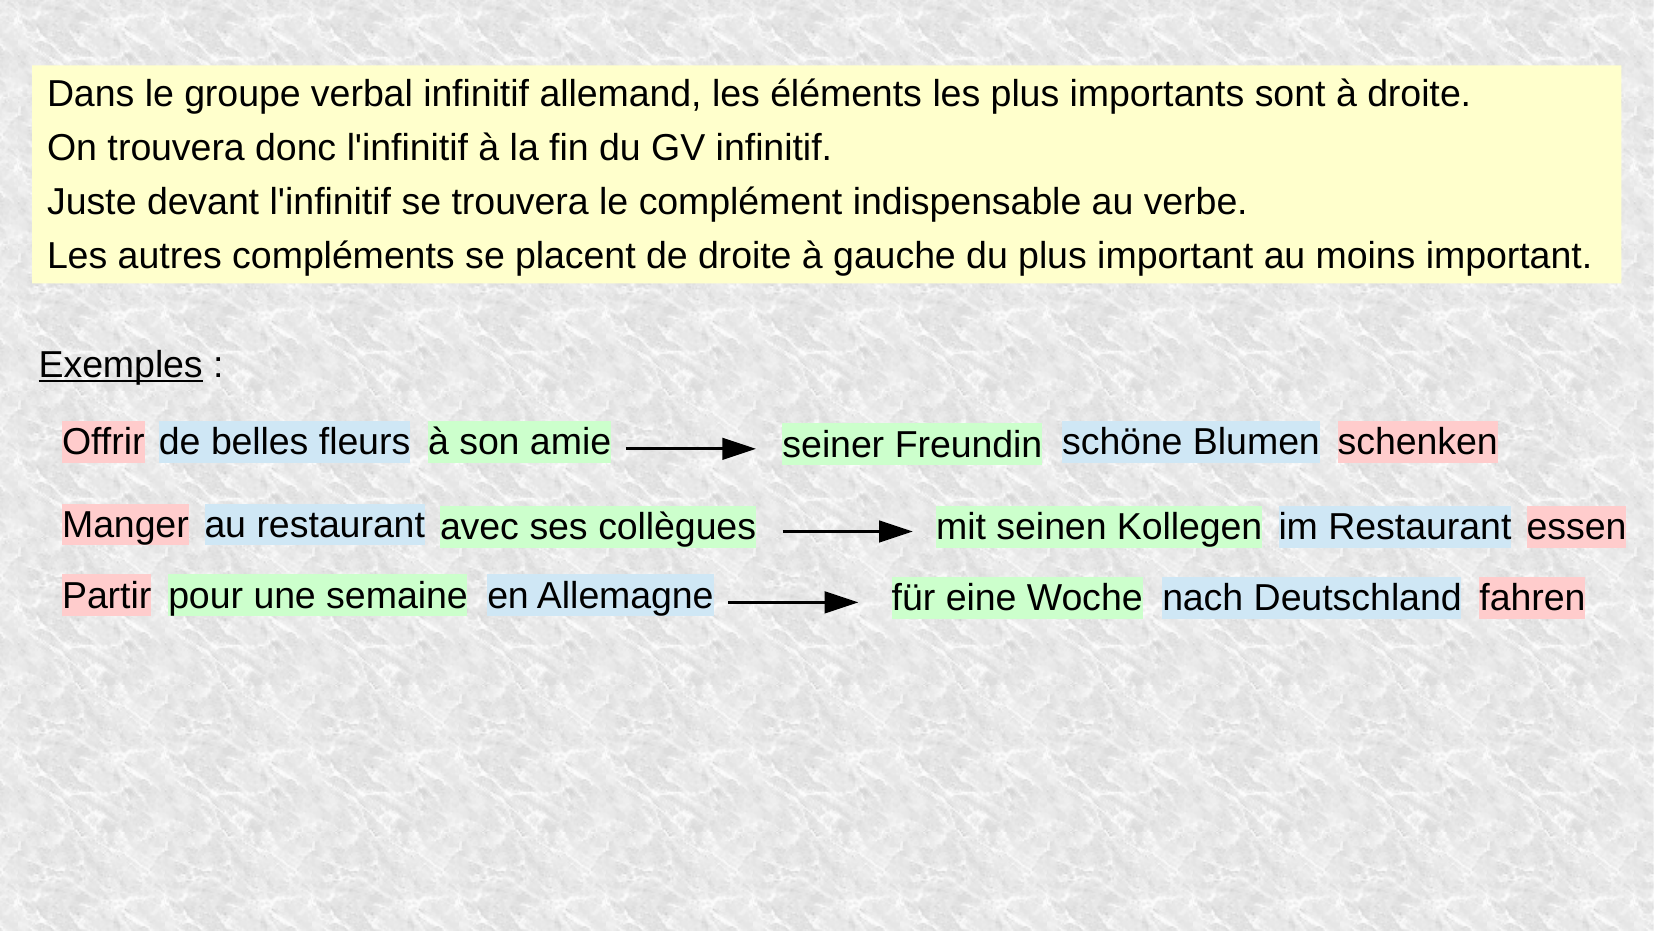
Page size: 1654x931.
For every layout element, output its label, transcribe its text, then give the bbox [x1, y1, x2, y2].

text_box Manger [47, 496, 189, 553]
text_box en Allemagne [472, 566, 729, 624]
text_box mit seinen Kollegen [921, 498, 1263, 556]
text_box essen [1511, 498, 1642, 556]
text_box schöne Blumen [1047, 413, 1322, 471]
text_box Dans le groupe verbal infinitif allemand, les éléments les plus importants sont à droite. On trouvera donc l'infinitif à la fin du GV infinitif. Juste devant l'infinitif se trouvera le complément indispensable au verbe. Les autres compléments se placent de droite à gauche du plus important au moins important. [32, 65, 1622, 284]
picture [0, 0, 1654, 931]
text_box für eine Woche [876, 569, 1147, 626]
text_box schenken [1322, 413, 1513, 471]
text_box fahren [1464, 569, 1601, 626]
text_box de belles fleurs [144, 413, 413, 471]
text_box Offrir [47, 413, 144, 471]
text_box nach Deutschland [1147, 569, 1464, 626]
text_box au restaurant [189, 496, 440, 553]
text_box im Restaurant [1263, 498, 1511, 556]
text_box avec ses collègues [425, 498, 771, 556]
text_box Partir [47, 566, 153, 624]
text_box Exemples : [23, 336, 239, 394]
text_box à son amie [413, 413, 626, 471]
text_box seiner Freundin [767, 415, 1058, 473]
text_box pour une semaine [153, 566, 472, 624]
